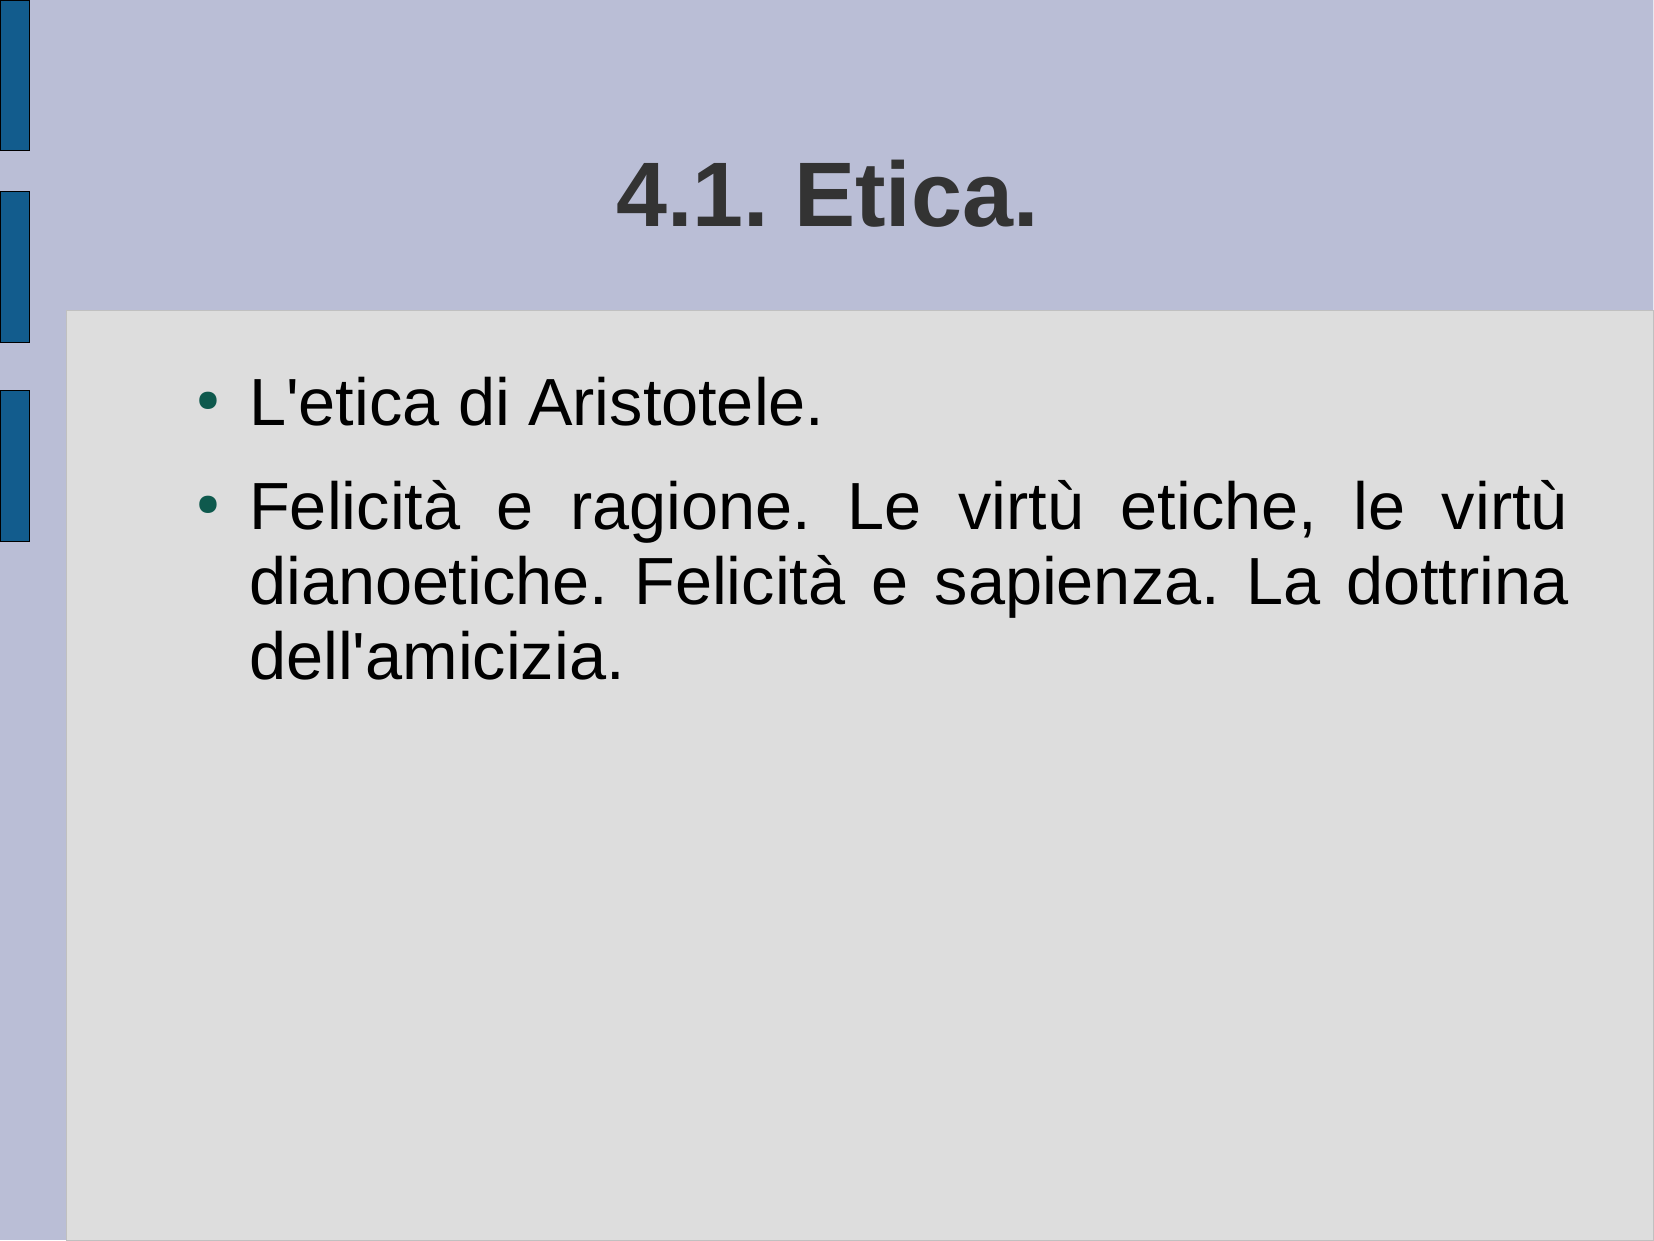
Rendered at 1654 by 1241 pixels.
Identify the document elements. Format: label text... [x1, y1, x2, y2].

list L'etica di Aristotele. Felicità e ragione. Le virtù etiche, le virtù dianoetiche. Felicità e sapienza. La dottrina dell'amicizia. [178, 364, 1570, 1147]
title 4.1. Etica. [121, 91, 1534, 299]
